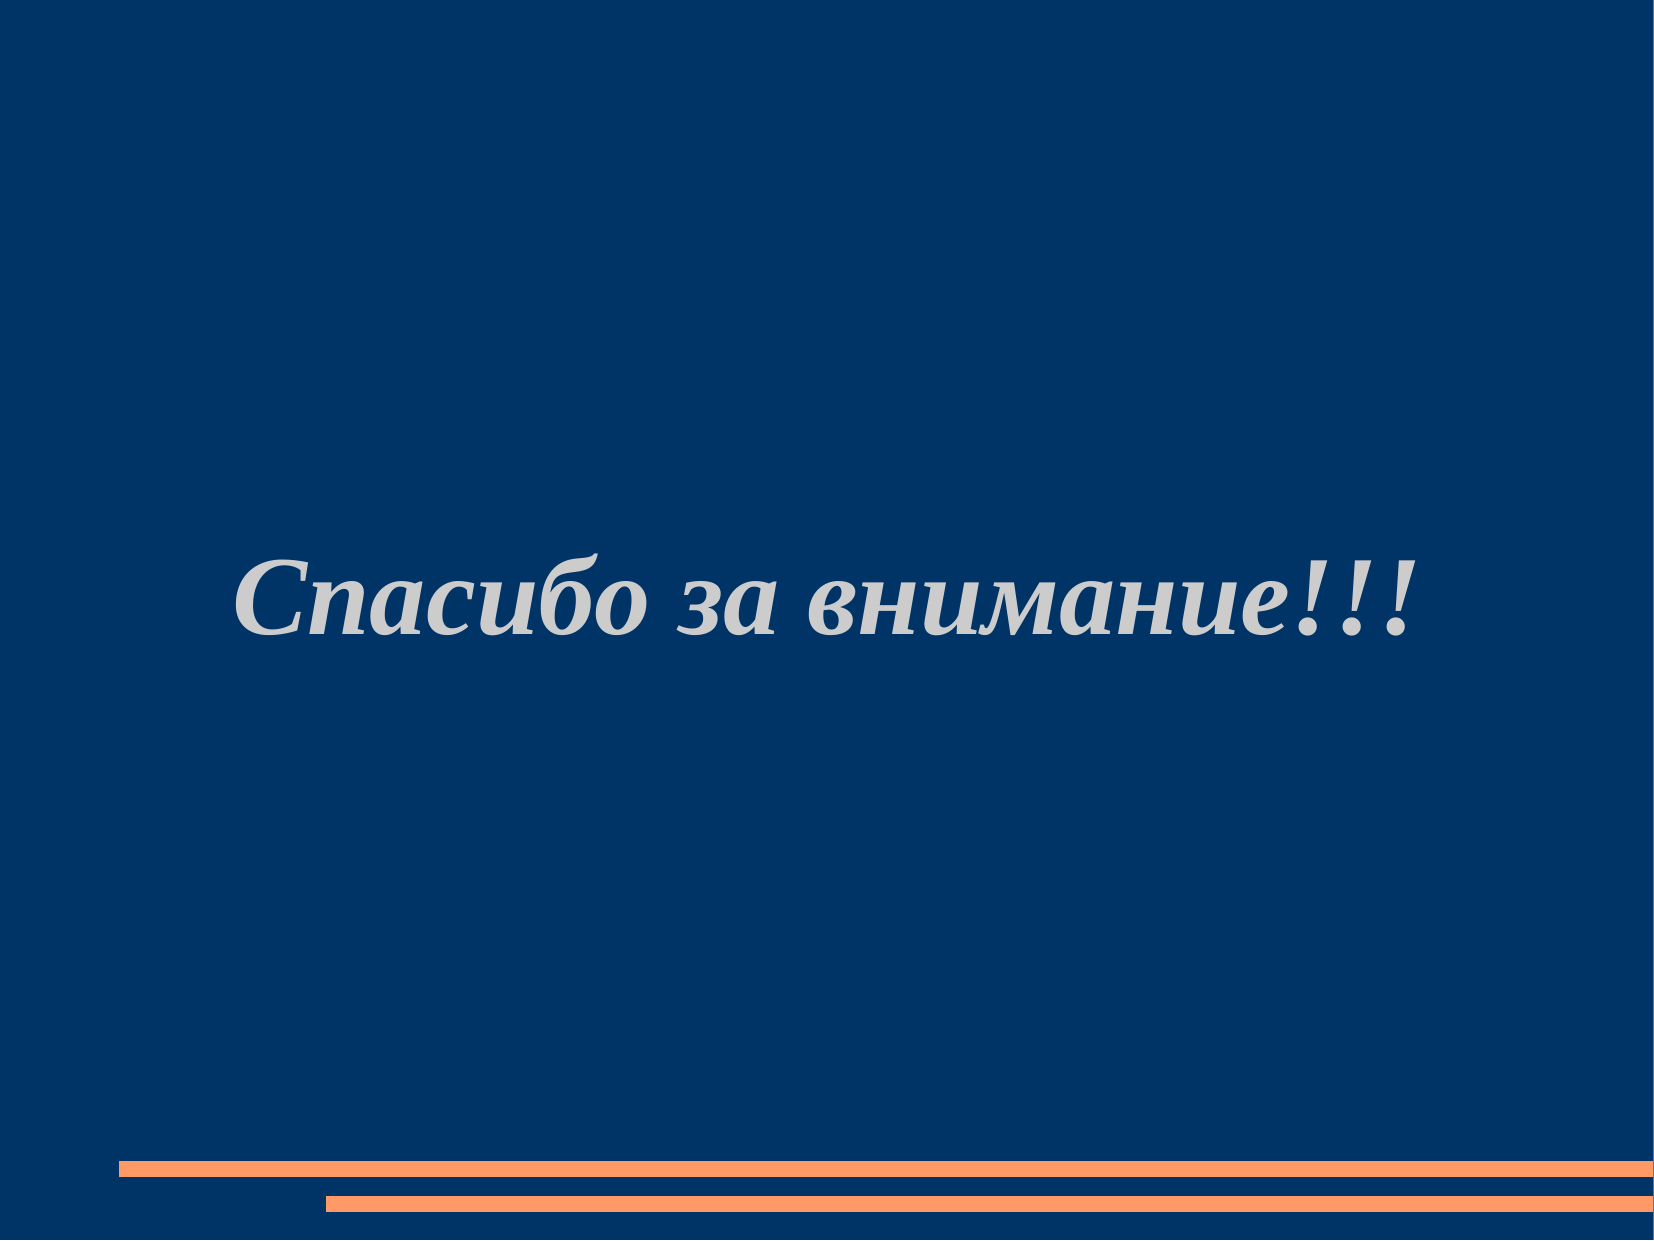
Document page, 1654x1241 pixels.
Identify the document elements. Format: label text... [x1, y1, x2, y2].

subtitle Спасибо за внимание!!! [121, 521, 1534, 657]
